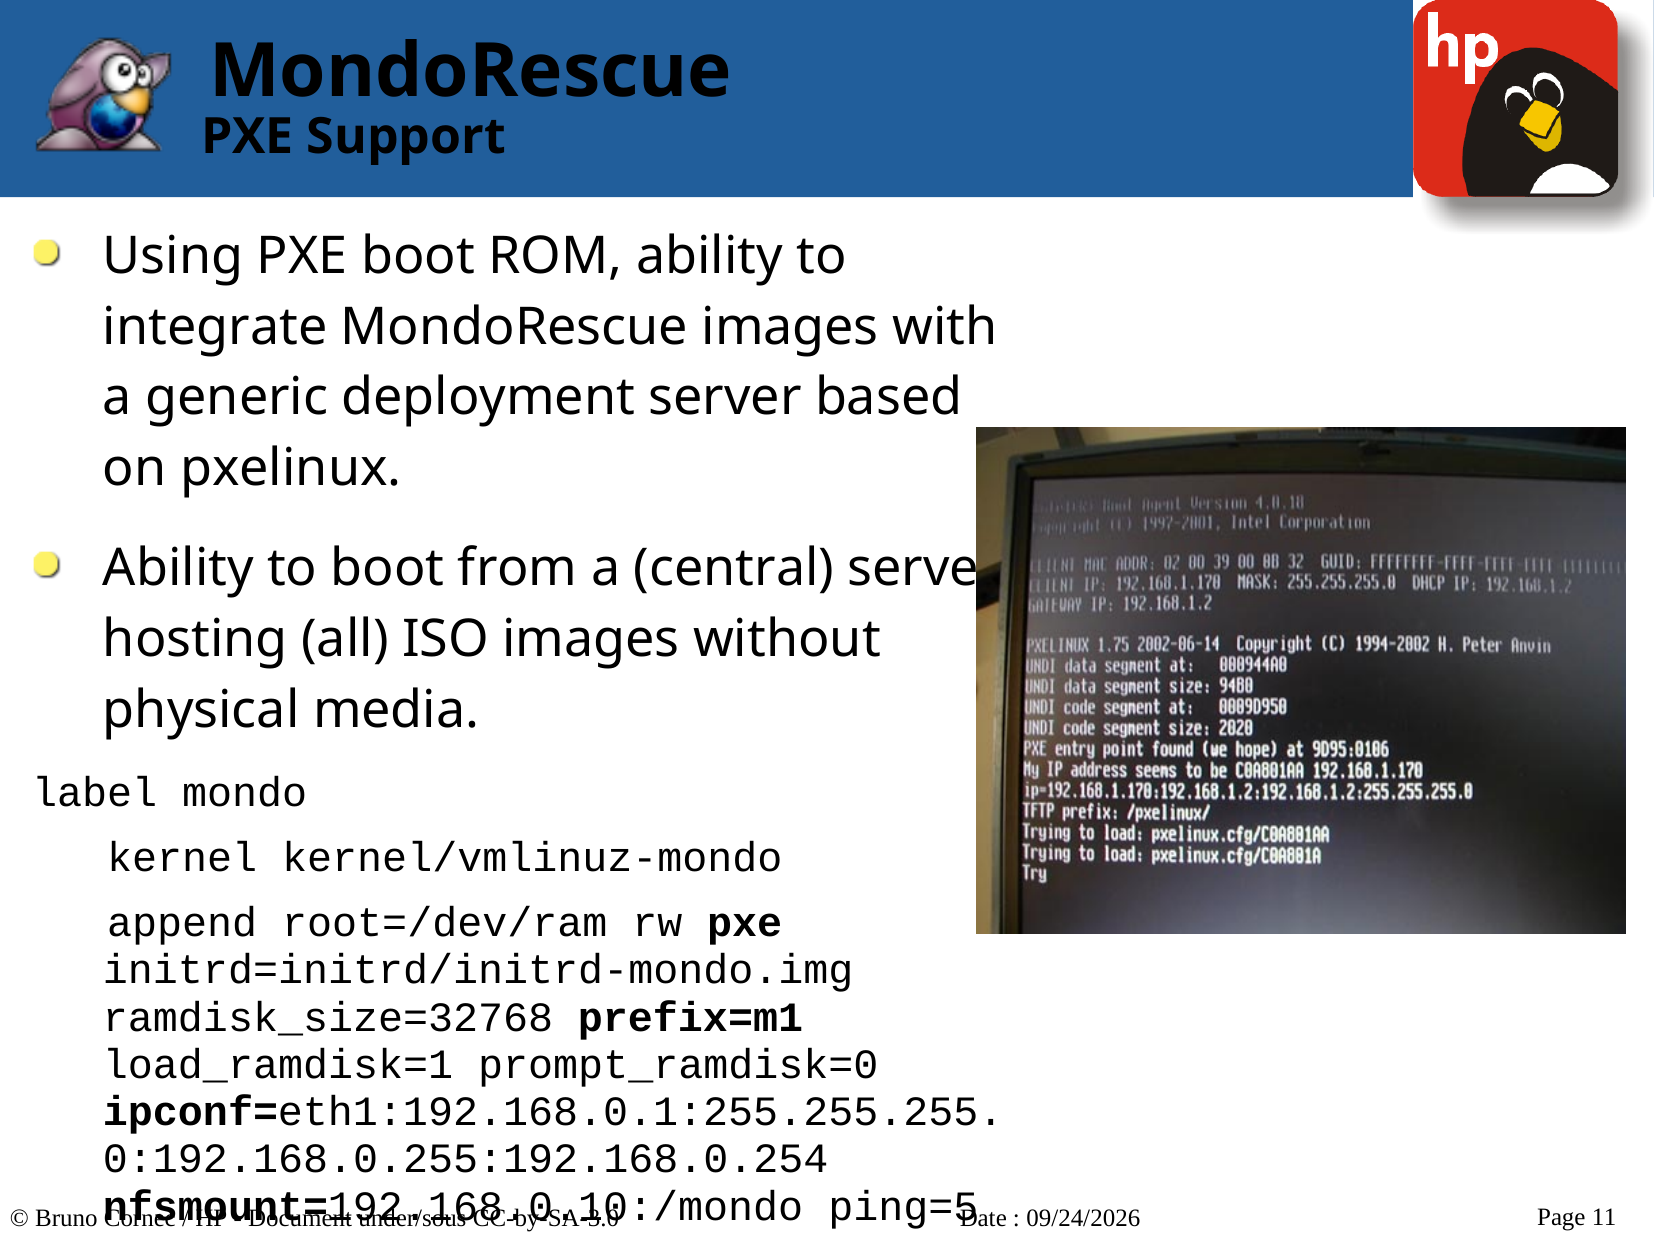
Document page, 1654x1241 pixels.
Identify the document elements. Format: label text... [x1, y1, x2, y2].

title PXE Support [201, 32, 1191, 241]
list Using PXE boot ROM, ability to integrate MondoRescue images with a generic deployment server based on pxelinux. Ability to boot from a (central) server hosting (all) ISO images without physical media. label mondo kernel kernel/vmlinuz-mondo append root=/dev/ram rw pxe initrd=initrd/initrd-mondo.img ramdisk_size=32768 prefix=m1 load_ramdisk=1 prompt_ramdisk=0 ipconf=eth1:192.168.0.1:255.255.255.0:192.168.0.255:192.168.0.254 nfsmount=192.168.0.10:/mondo ping=5 [20, 217, 1005, 1181]
picture [0, 0, 211, 199]
picture [976, 427, 1626, 934]
picture [1413, 0, 1654, 235]
